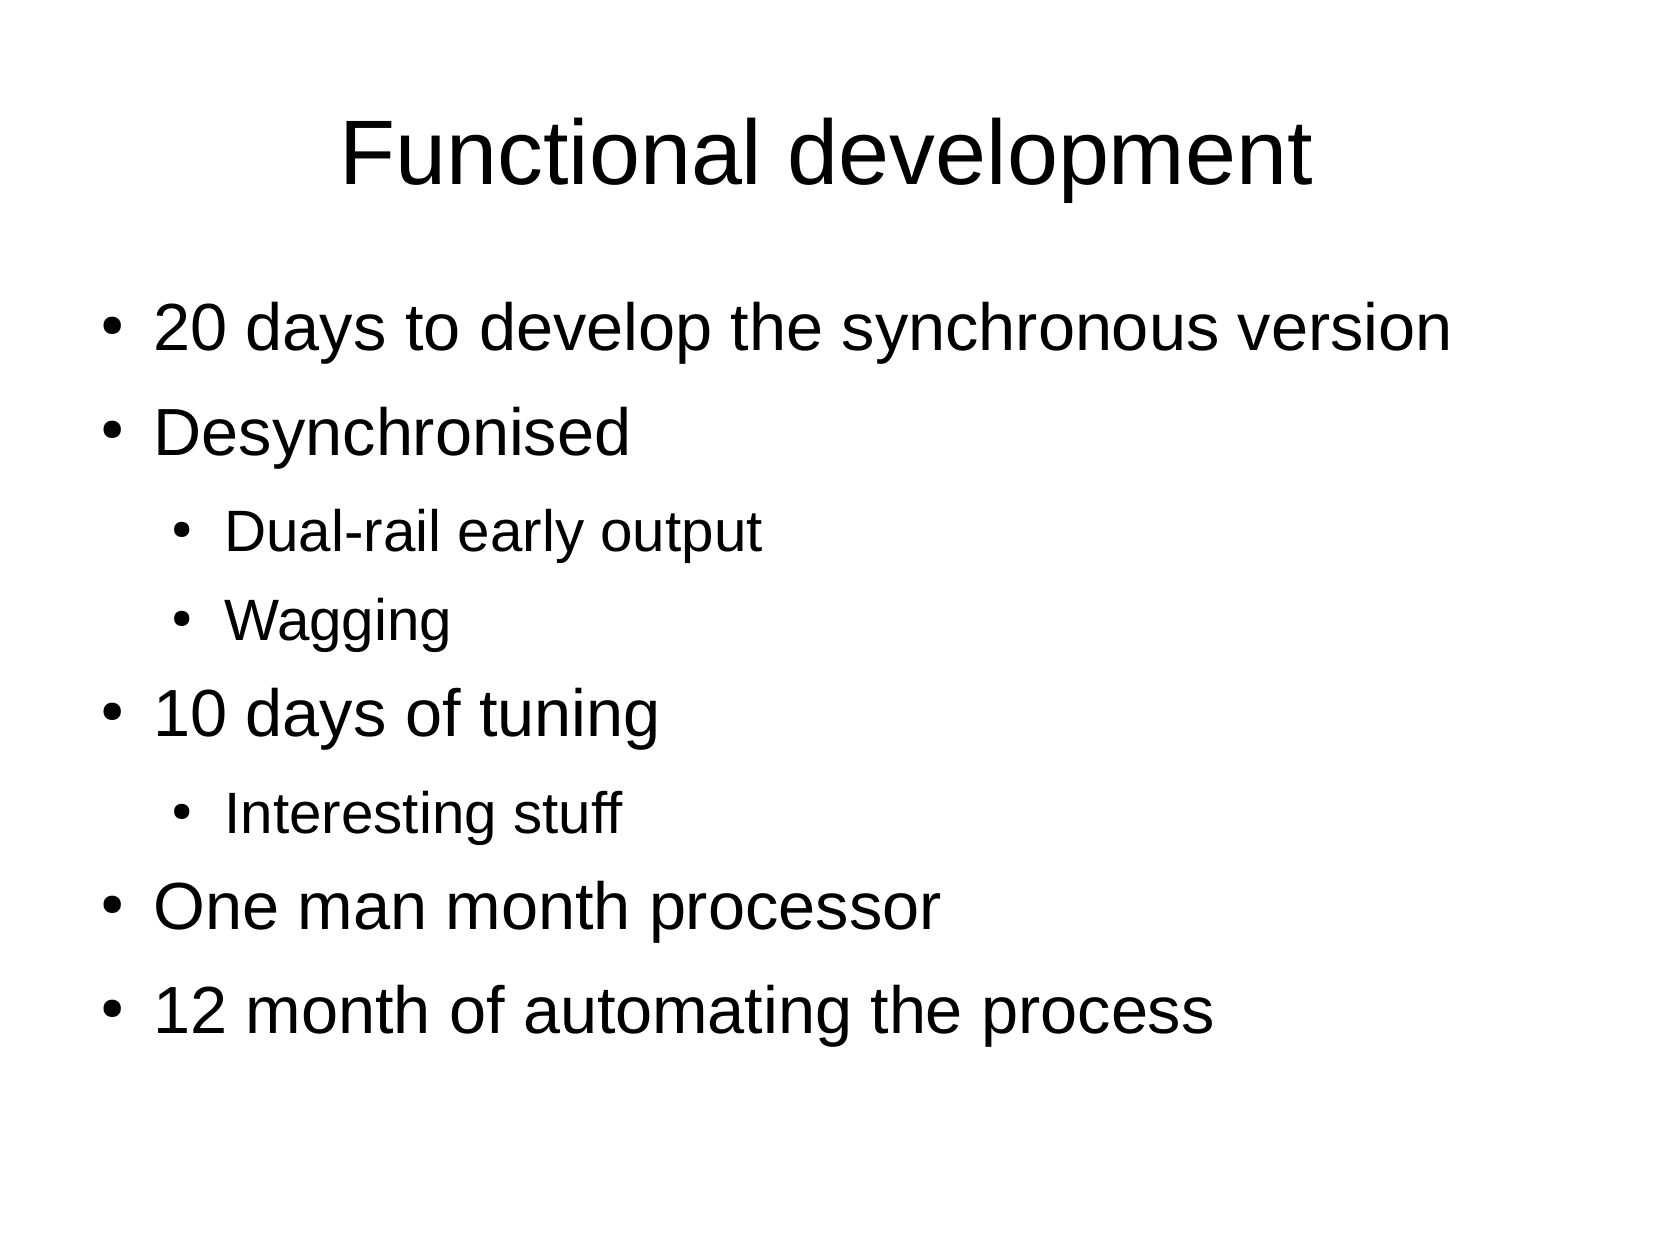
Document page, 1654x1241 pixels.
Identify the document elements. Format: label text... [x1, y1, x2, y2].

title Functional development [82, 56, 1571, 250]
list 20 days to develop the synchronous version Desynchronised Dual-rail early output Wagging 10 days of tuning Interesting stuff One man month processor 12 month of automating the process [82, 290, 1571, 1094]
